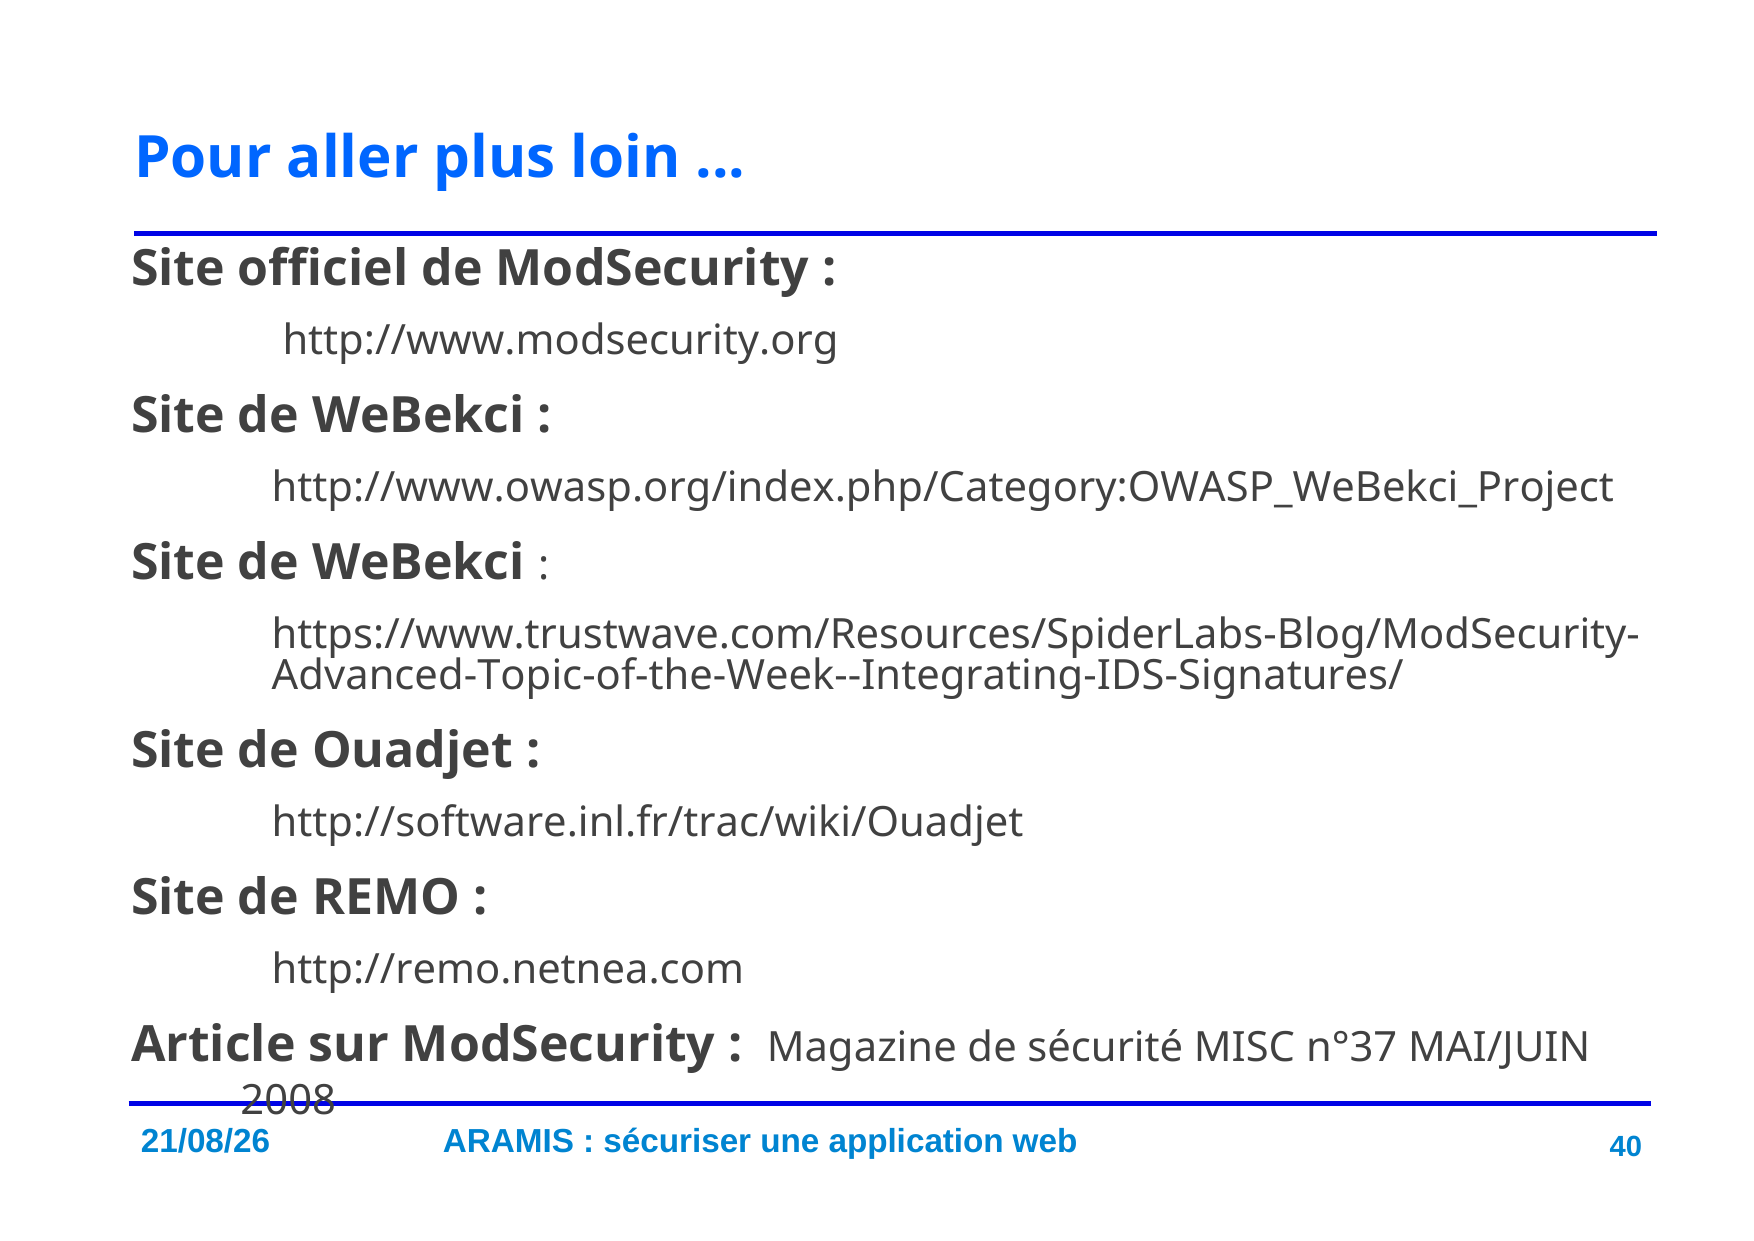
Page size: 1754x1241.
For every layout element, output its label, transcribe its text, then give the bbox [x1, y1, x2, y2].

title Pour aller plus loin ... [134, 96, 1456, 222]
list Site officiel de ModSecurity : http://www.modsecurity.org Site de WeBekci : http://www.owasp.org/index.php/Category:OWASP_WeBekci_Project Site de WeBekci : https://www.trustwave.com/Resources/SpiderLabs-Blog/ModSecurity-Advanced-Topic-of-the-Week--Integrating-IDS-Signatures/ Site de Ouadjet : http://software.inl.fr/trac/wiki/Ouadjet Site de REMO : http://remo.netnea.com Article sur ModSecurity : Magazine de sécurité MISC n°37 MAI/JUIN 2008 [131, 236, 1654, 1133]
